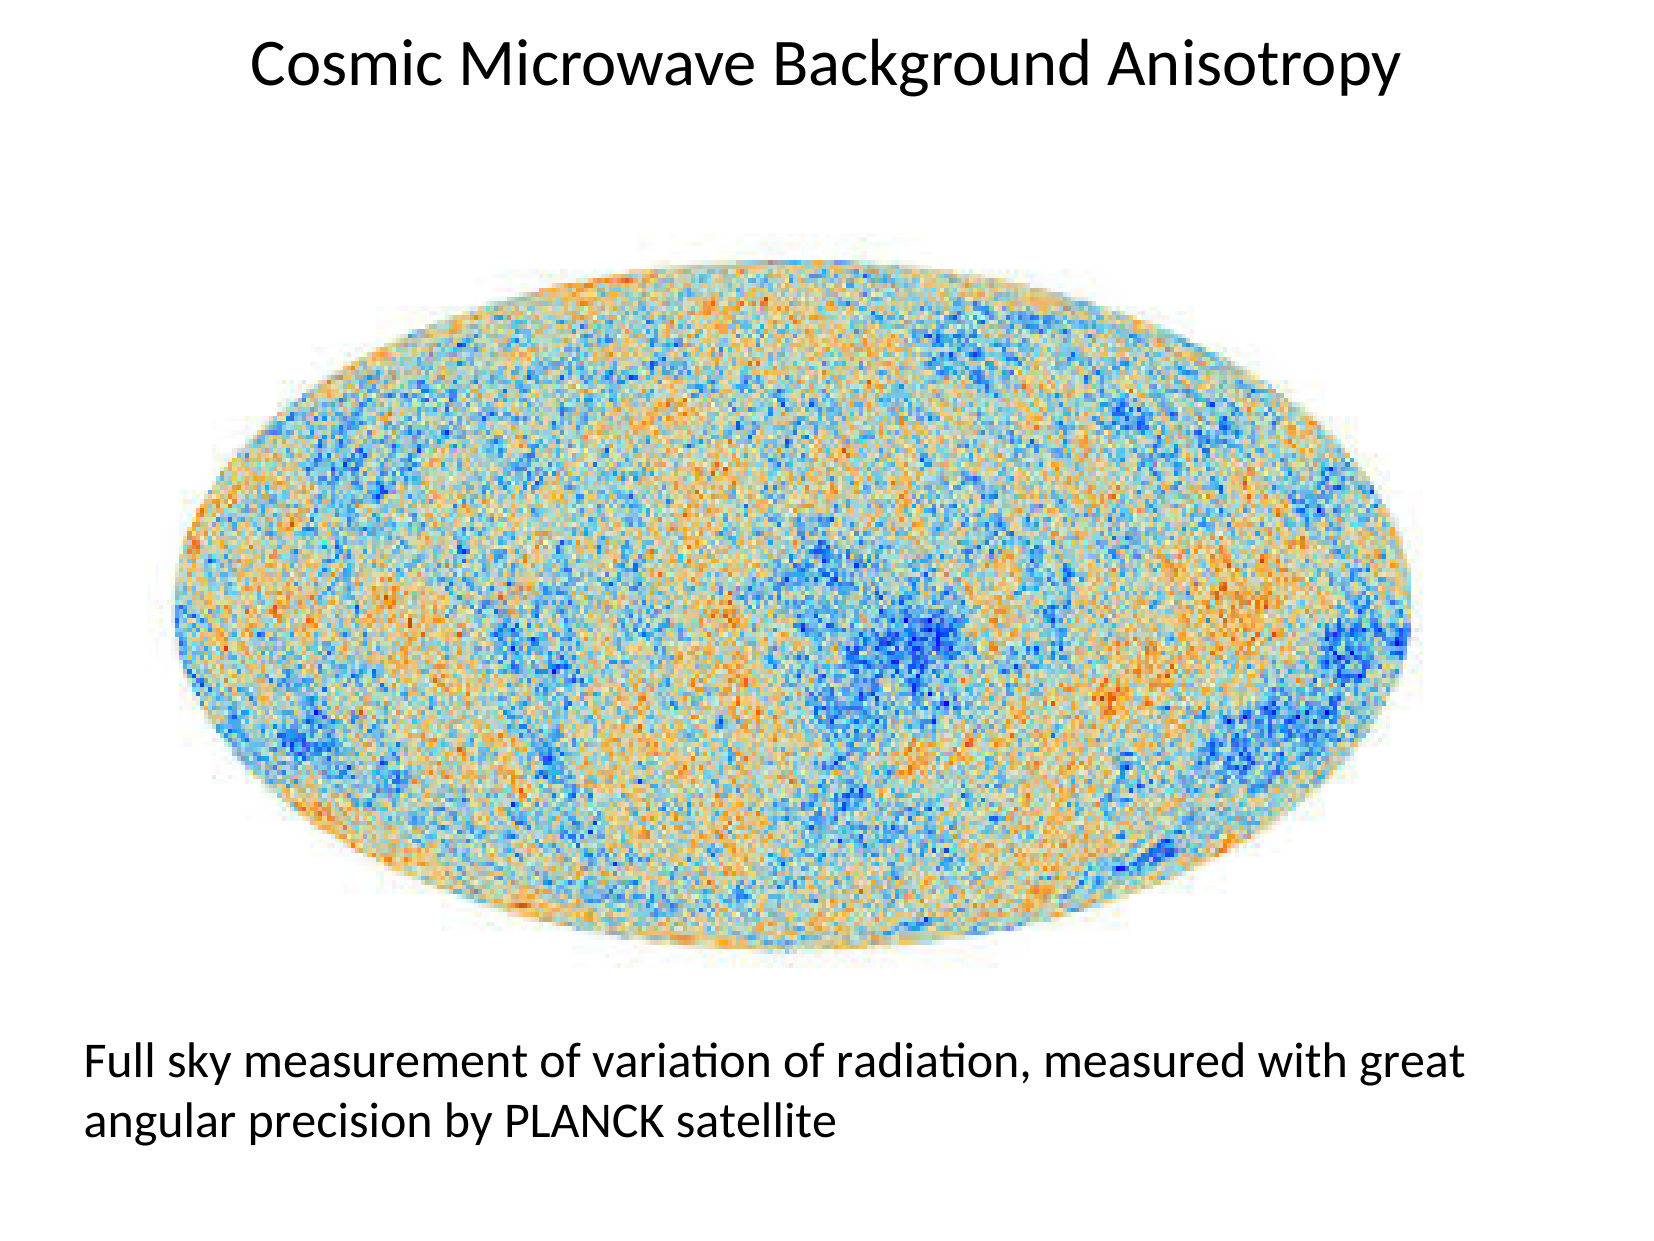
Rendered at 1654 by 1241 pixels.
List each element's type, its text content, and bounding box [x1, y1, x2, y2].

text_box Full sky measurement of variation of radiation, measured with great angular precision by PLANCK satellite [68, 1020, 1633, 1156]
title Cosmic Microwave Background Anisotropy [82, 11, 1571, 218]
picture [147, 233, 1436, 968]
